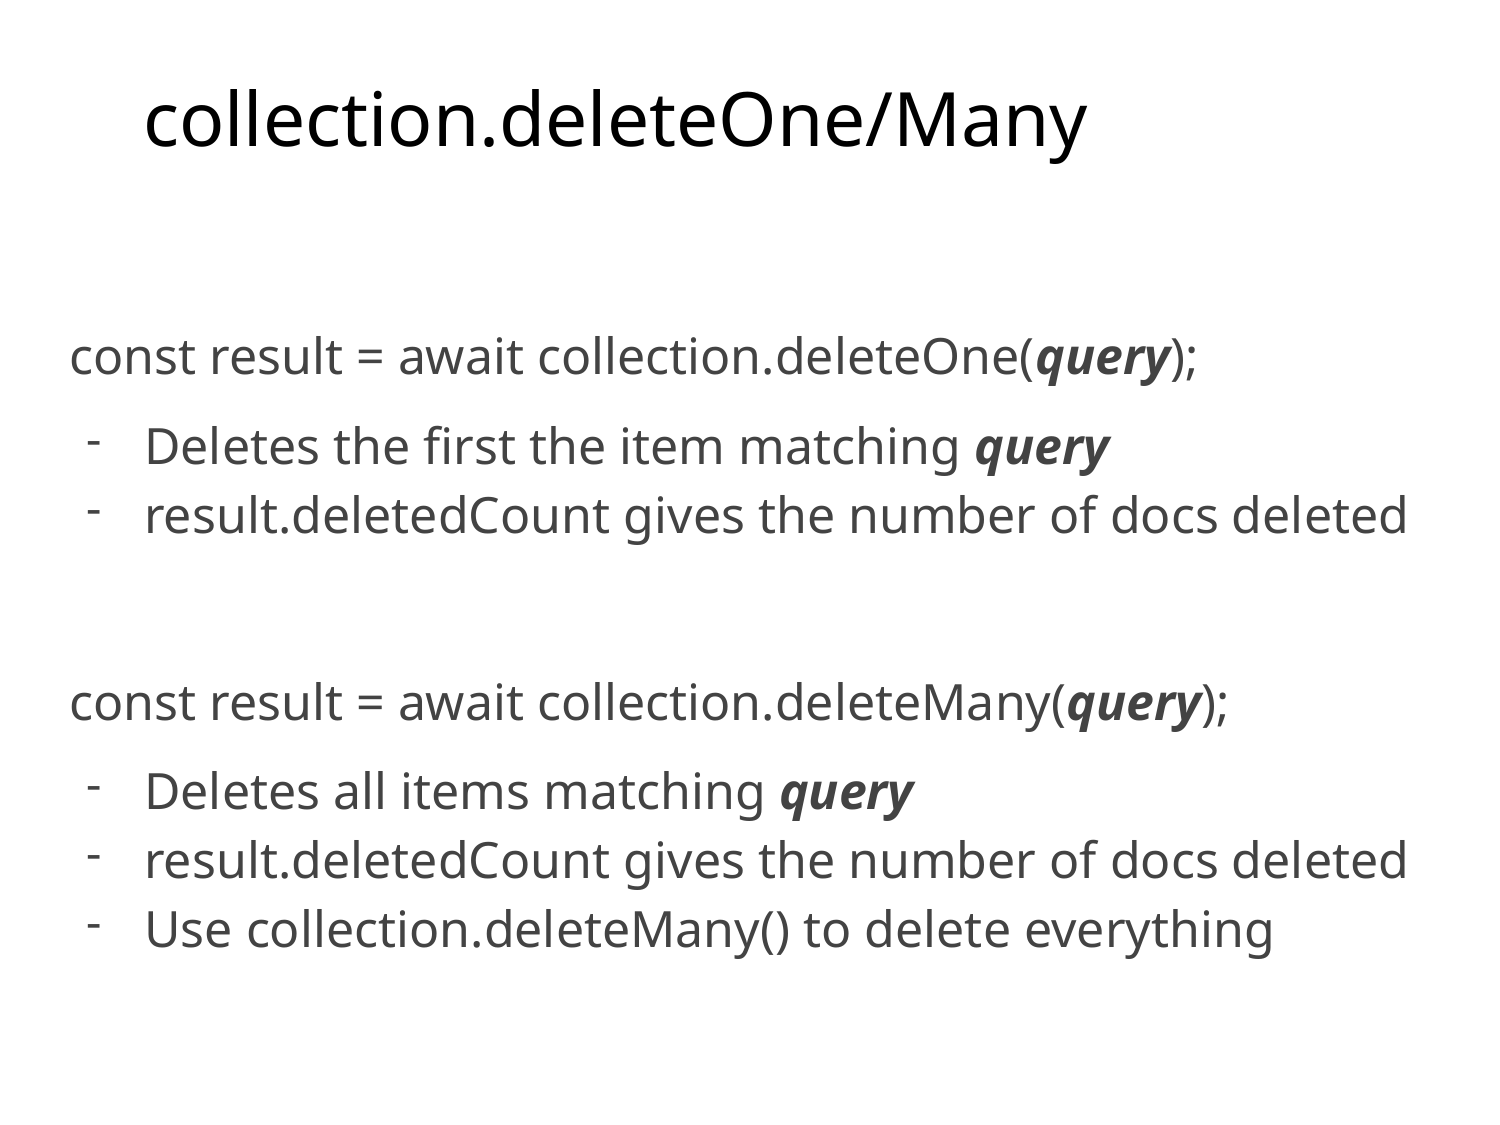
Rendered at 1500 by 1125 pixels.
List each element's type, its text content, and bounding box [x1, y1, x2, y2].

title collection.deleteOne/Many [128, 56, 1372, 183]
list const result = await collection.deleteMany(query); Deletes all items matching query result.deletedCount gives the number of docs deleted Use collection.deleteMany() to delete everything [54, 646, 1474, 1029]
list const result = await collection.deleteOne(query); Deletes the first the item matching query result.deletedCount gives the number of docs deleted [54, 300, 1438, 512]
